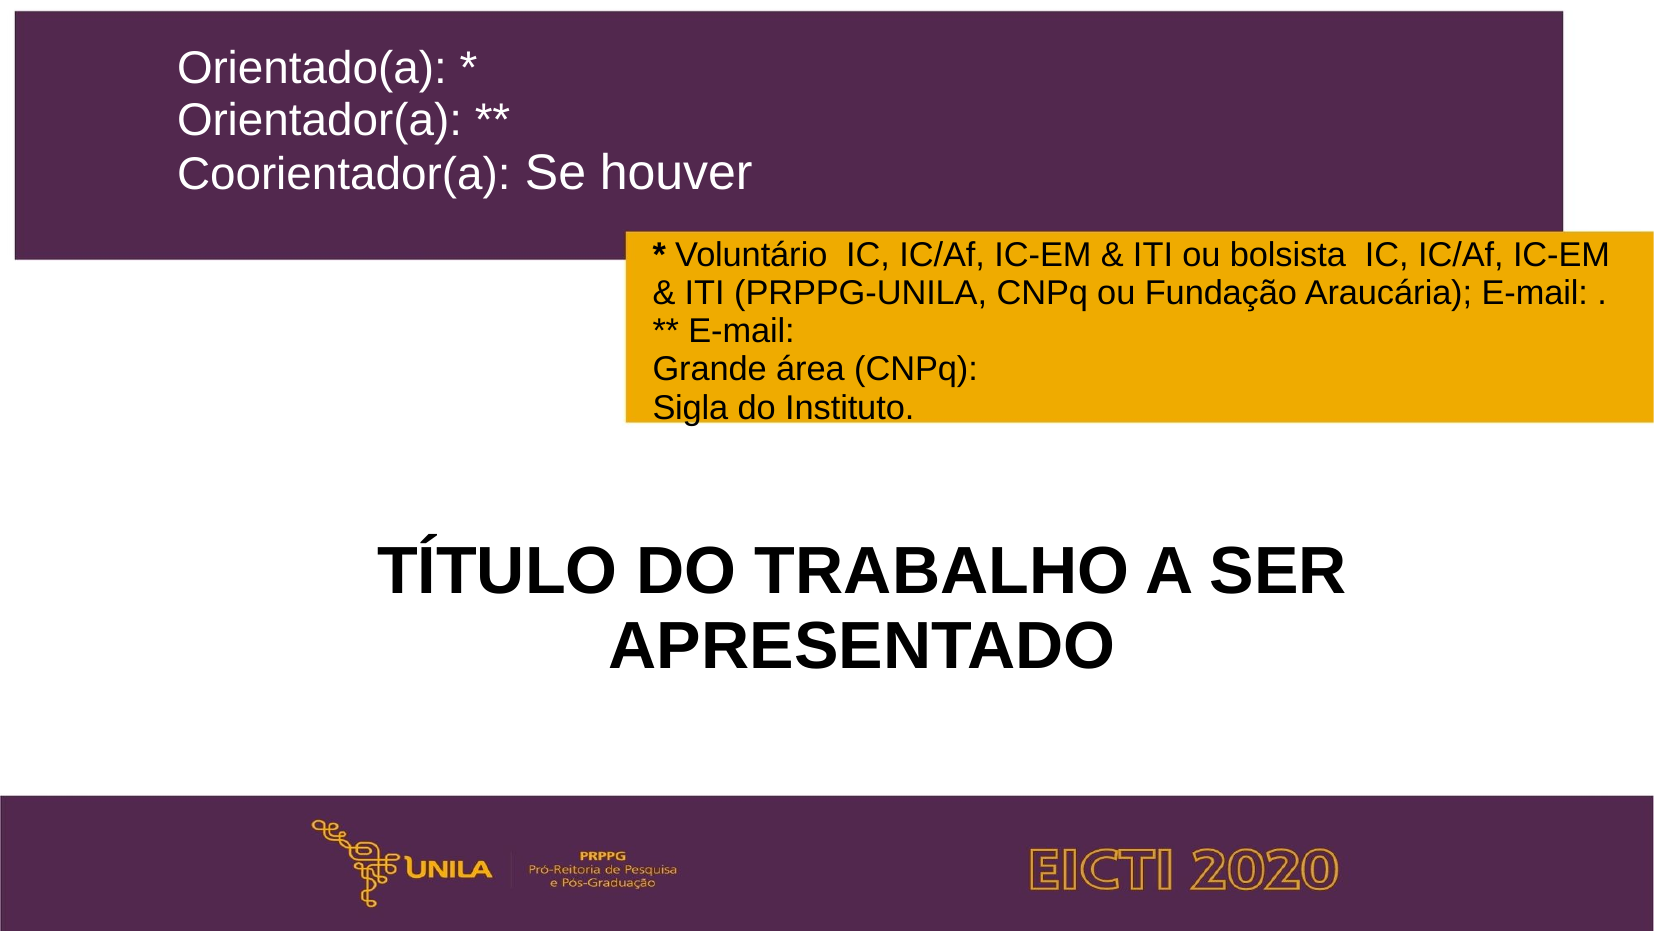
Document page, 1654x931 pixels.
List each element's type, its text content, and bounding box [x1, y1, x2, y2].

title Orientado(a): * Orientador(a): ** Coorientador(a): Se houver [177, 35, 1524, 208]
list TÍTULO DO TRABALHO A SER APRESENTADO [82, 437, 1571, 780]
text_box * Voluntário IC, IC/Af, IC-EM & ITI ou bolsista IC, IC/Af, IC-EM & ITI (PRPPG-UNILA, CNPq ou Fundação Araucária); E-mail: . ** E-mail: Grande área (CNPq): Sigla do Instituto. [637, 204, 1630, 458]
picture [0, 0, 1654, 931]
